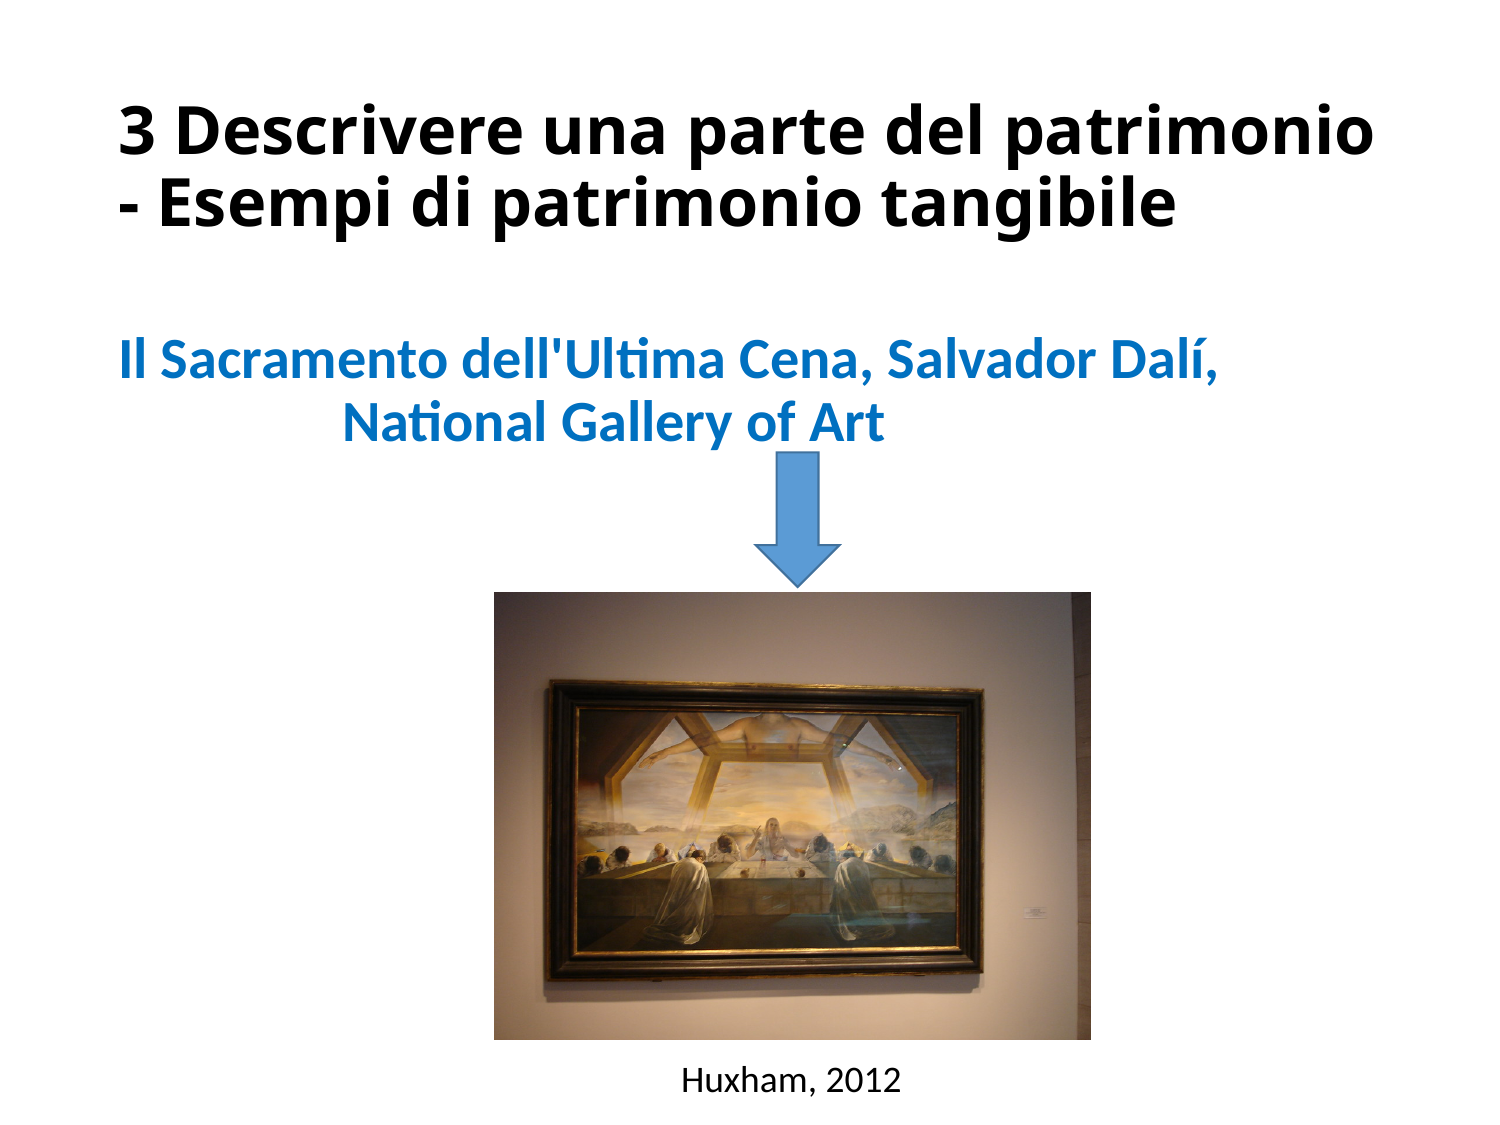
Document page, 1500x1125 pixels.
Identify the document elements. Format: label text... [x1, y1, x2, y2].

picture [494, 592, 1091, 1040]
text_box [755, 452, 840, 588]
title 3 Descrivere una parte del patrimonio - Esempi di patrimonio tangibile [103, 59, 1397, 278]
text_box Huxham, 2012 [666, 1047, 917, 1107]
list Il Sacramento dell'Ultima Cena, Salvador Dalí, National Gallery of Art [103, 320, 1397, 1035]
